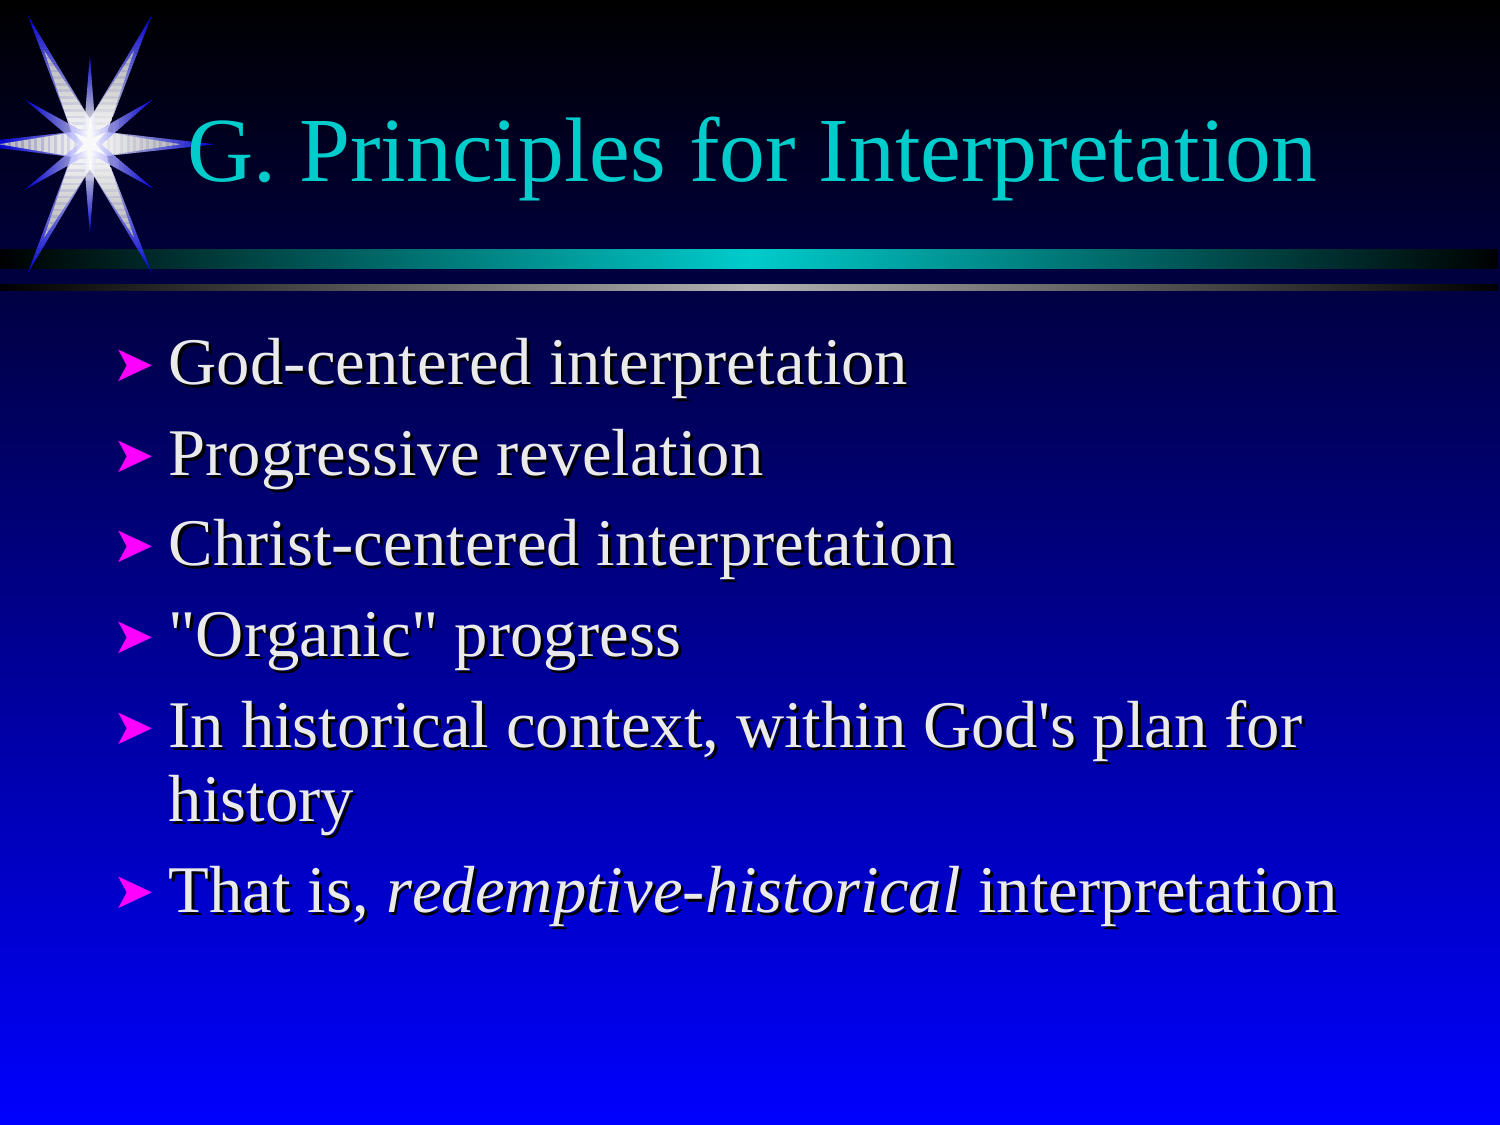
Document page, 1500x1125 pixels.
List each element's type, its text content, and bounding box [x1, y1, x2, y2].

list God-centered interpretation Progressive revelation Christ-centered interpretation "Organic" progress In historical context, within God's plan for history That is, redemptive-historical interpretation [112, 324, 1388, 1001]
title G. Principles for Interpretation [187, 56, 1463, 244]
